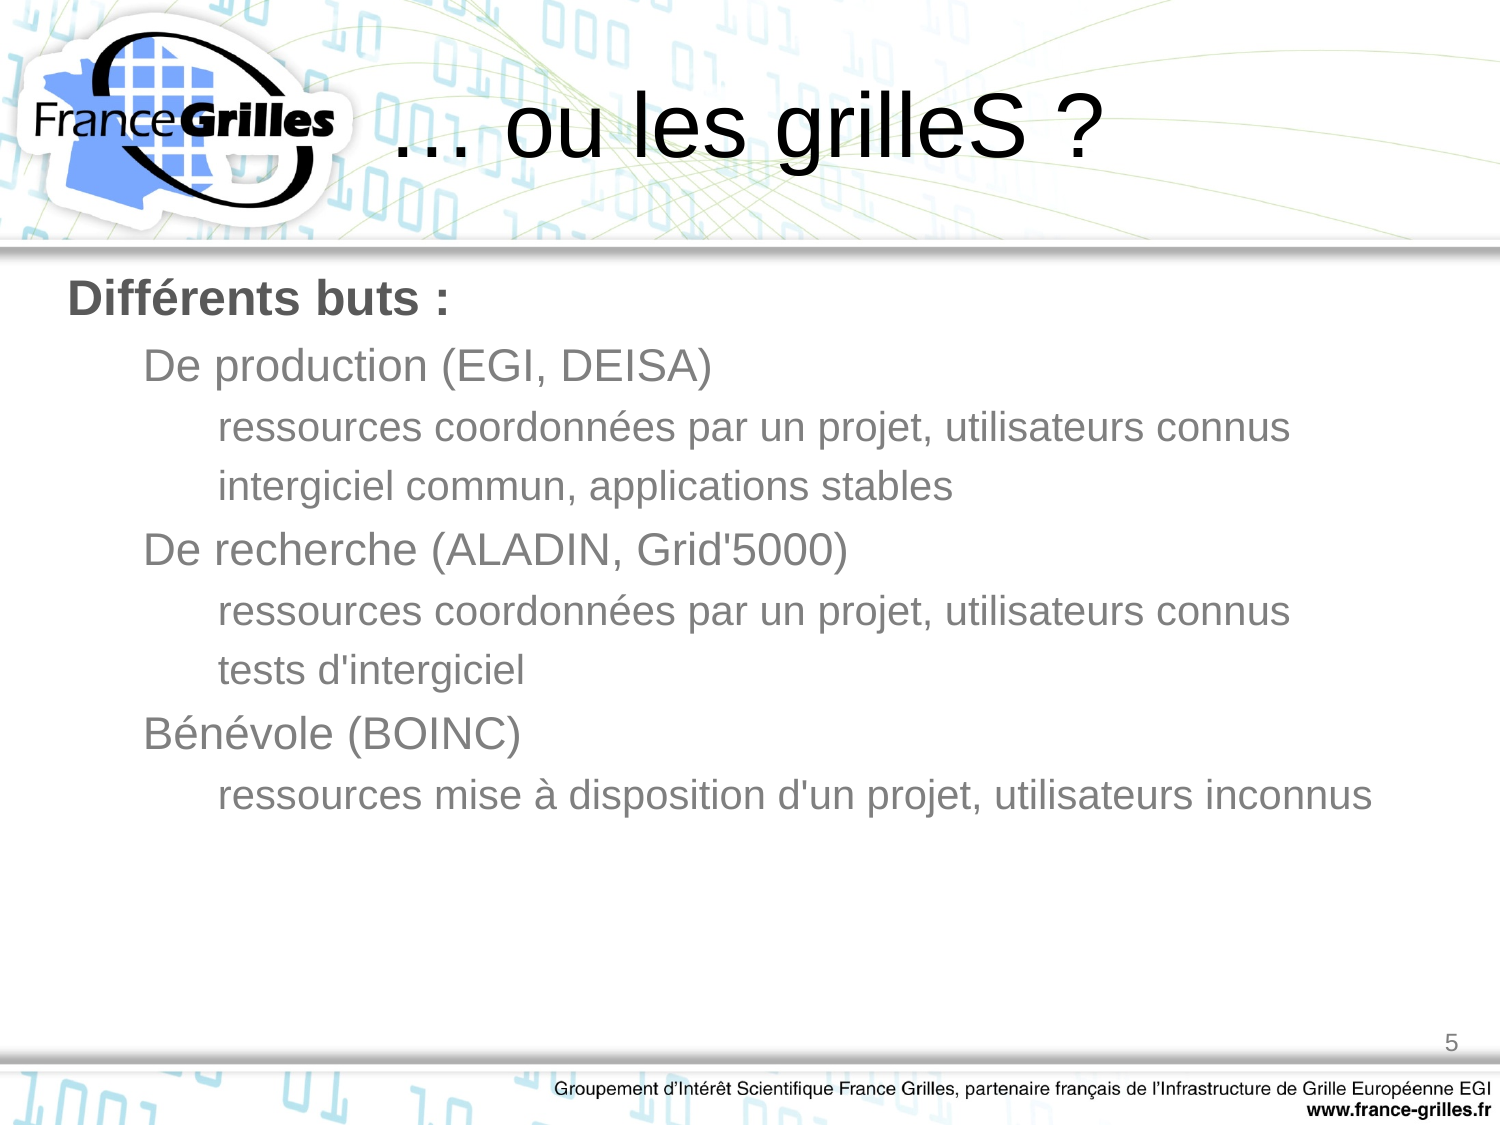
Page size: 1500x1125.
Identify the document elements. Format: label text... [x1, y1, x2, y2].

picture [0, 0, 1500, 1125]
title … ou les grilleS ? [372, 7, 1459, 244]
list Différents buts : De production (EGI, DEISA) ressources coordonnées par un projet, utilisateurs connus intergiciel commun, applications stables De recherche (ALADIN, Grid'5000) ressources coordonnées par un projet, utilisateurs connus tests d'intergiciel Bénévole (BOINC) ressources mise à disposition d'un projet, utilisateurs inconnus [53, 262, 1459, 1024]
